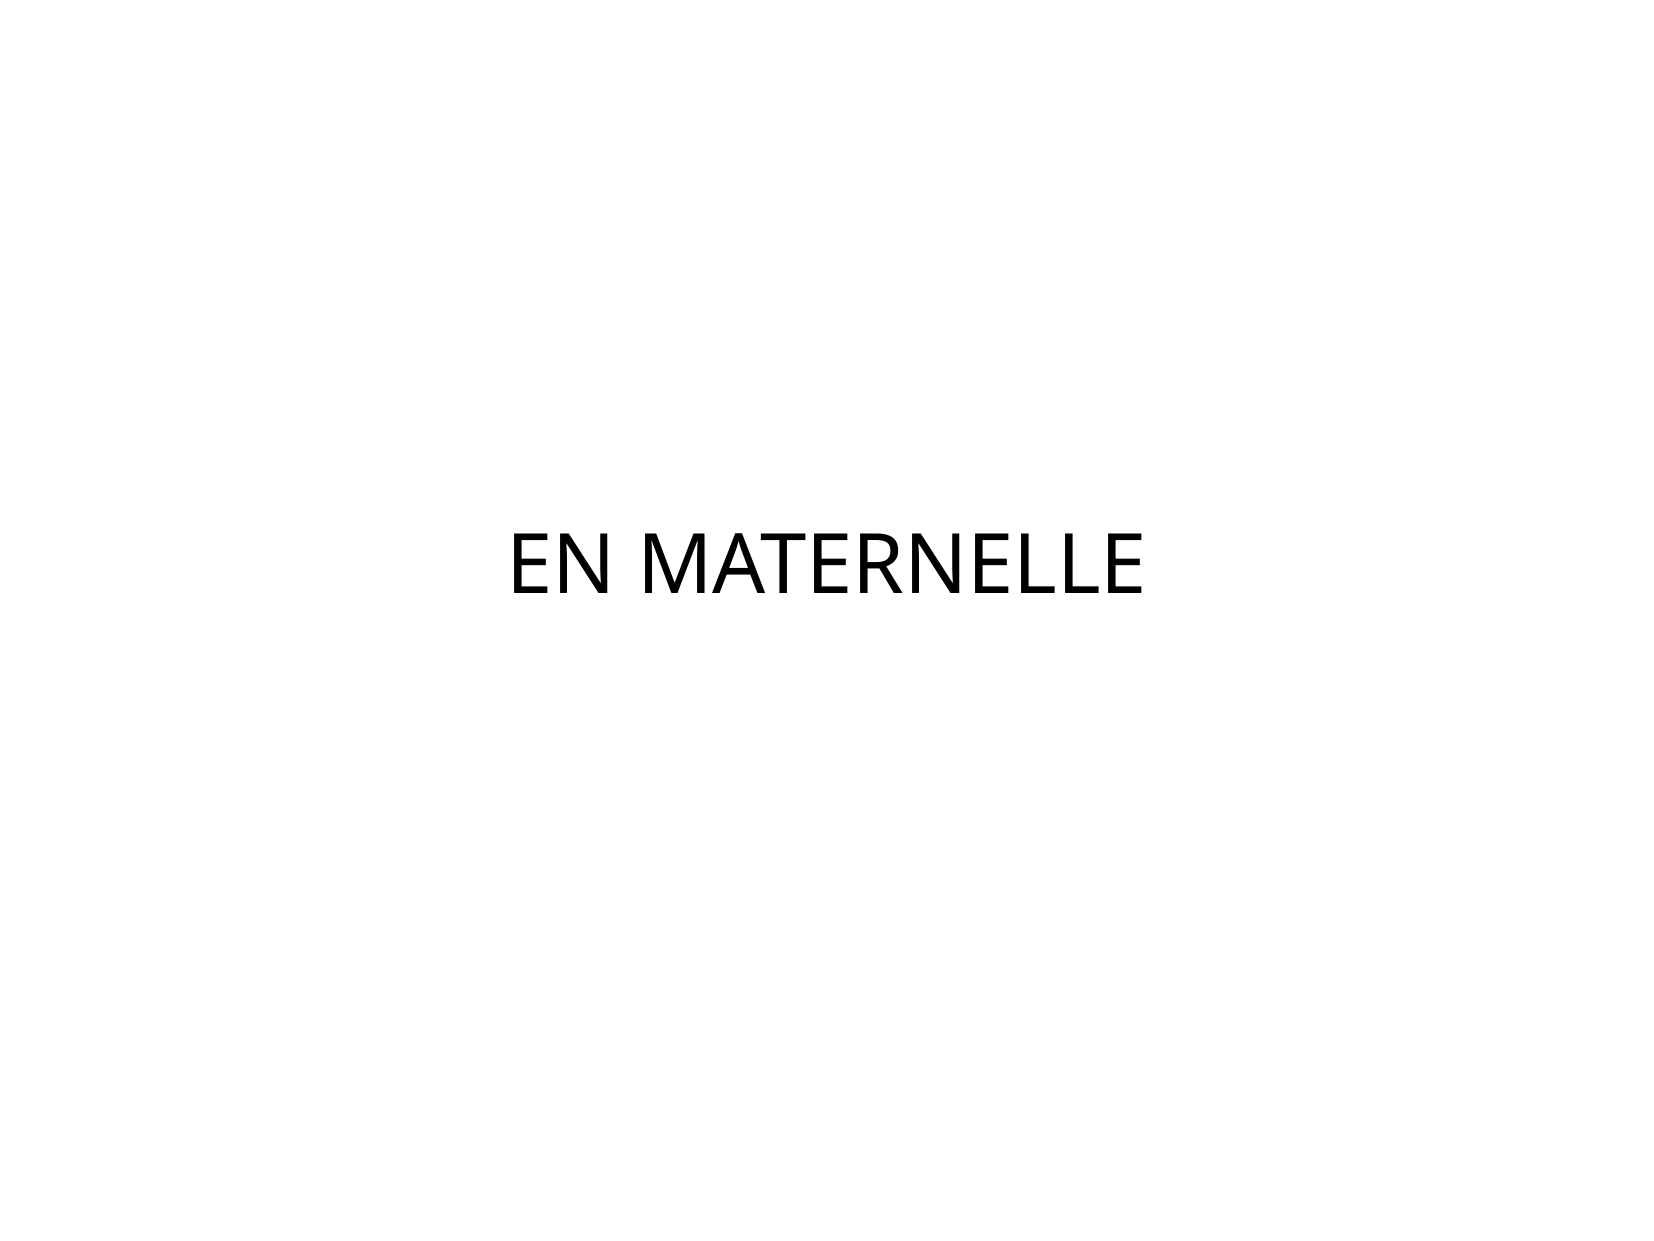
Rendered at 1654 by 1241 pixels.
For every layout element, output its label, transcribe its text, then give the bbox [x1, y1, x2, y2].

subtitle EN MATERNELLE [82, 49, 1571, 1109]
